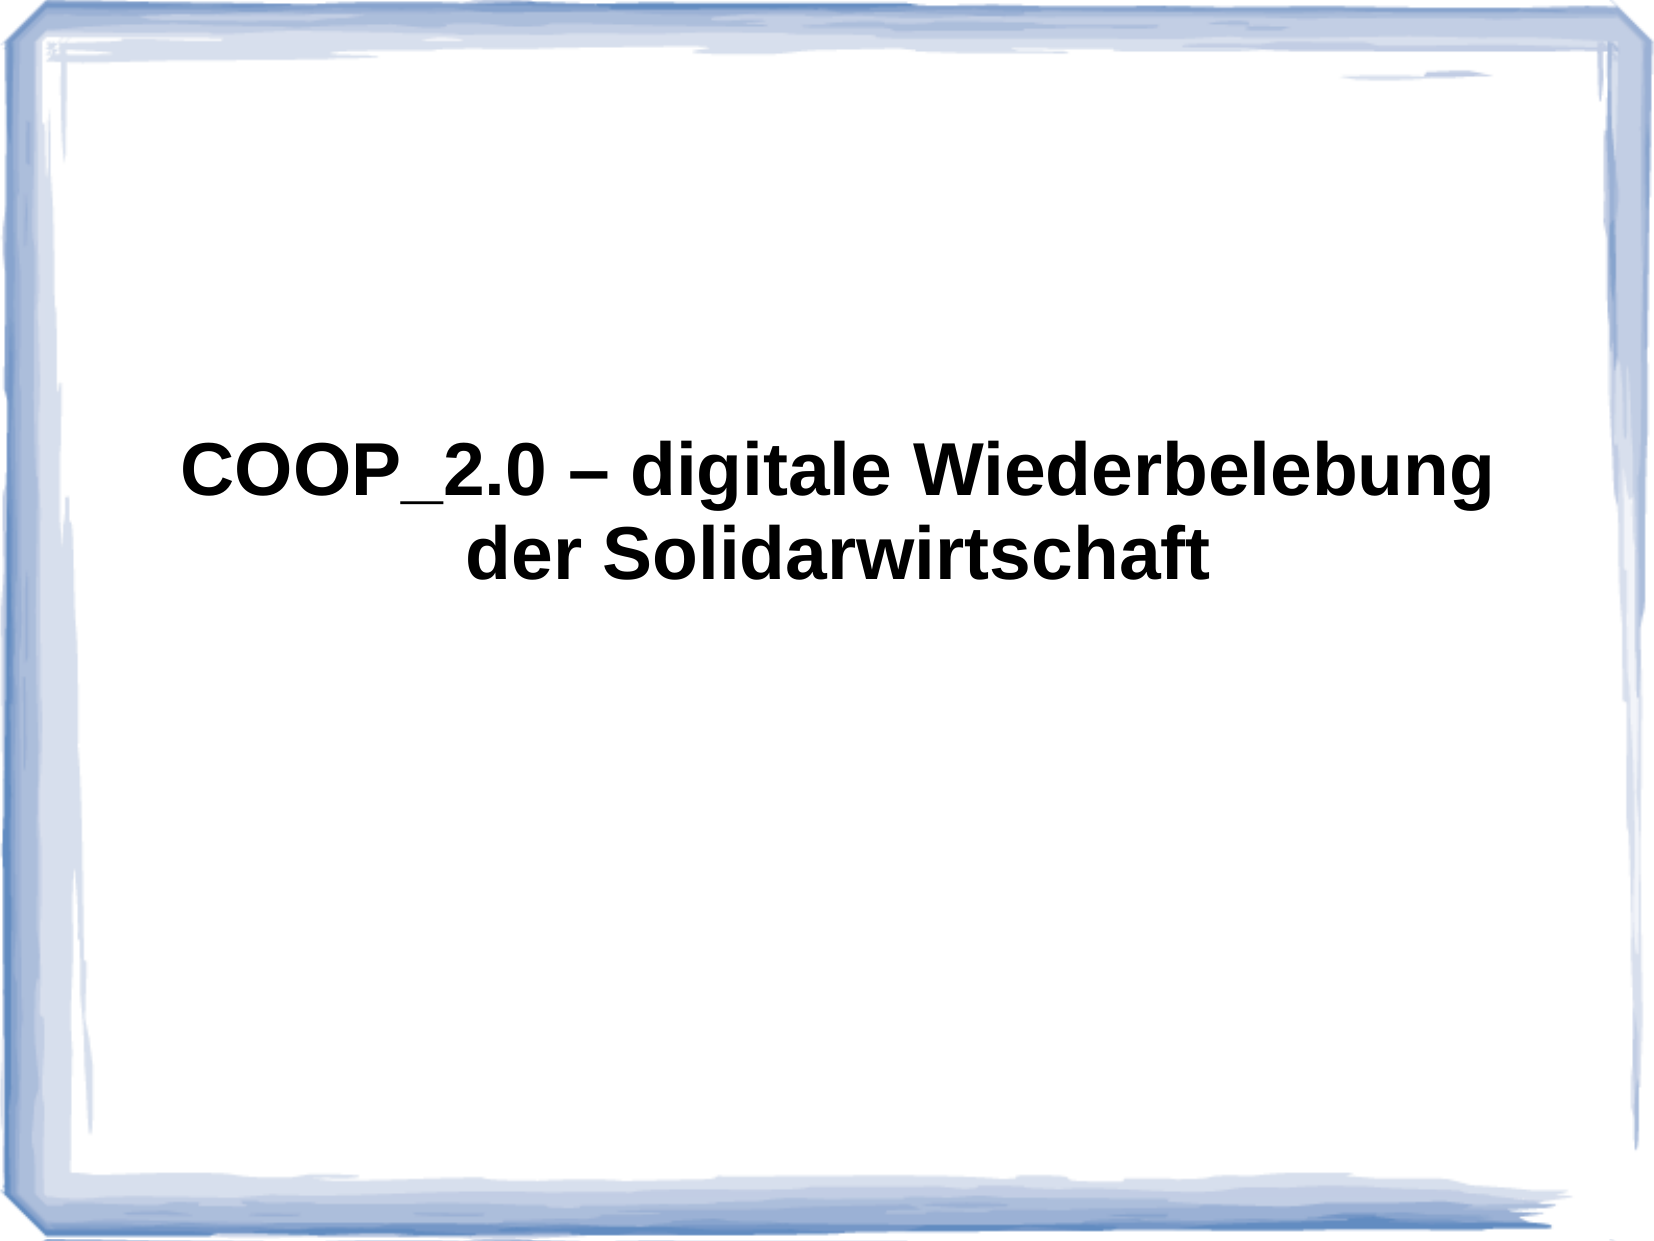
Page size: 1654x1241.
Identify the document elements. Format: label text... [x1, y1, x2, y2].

text_box COOP_2.0 – digitale Wiederbelebung der Solidarwirtschaft [129, 420, 1548, 604]
picture [0, 0, 1654, 1241]
